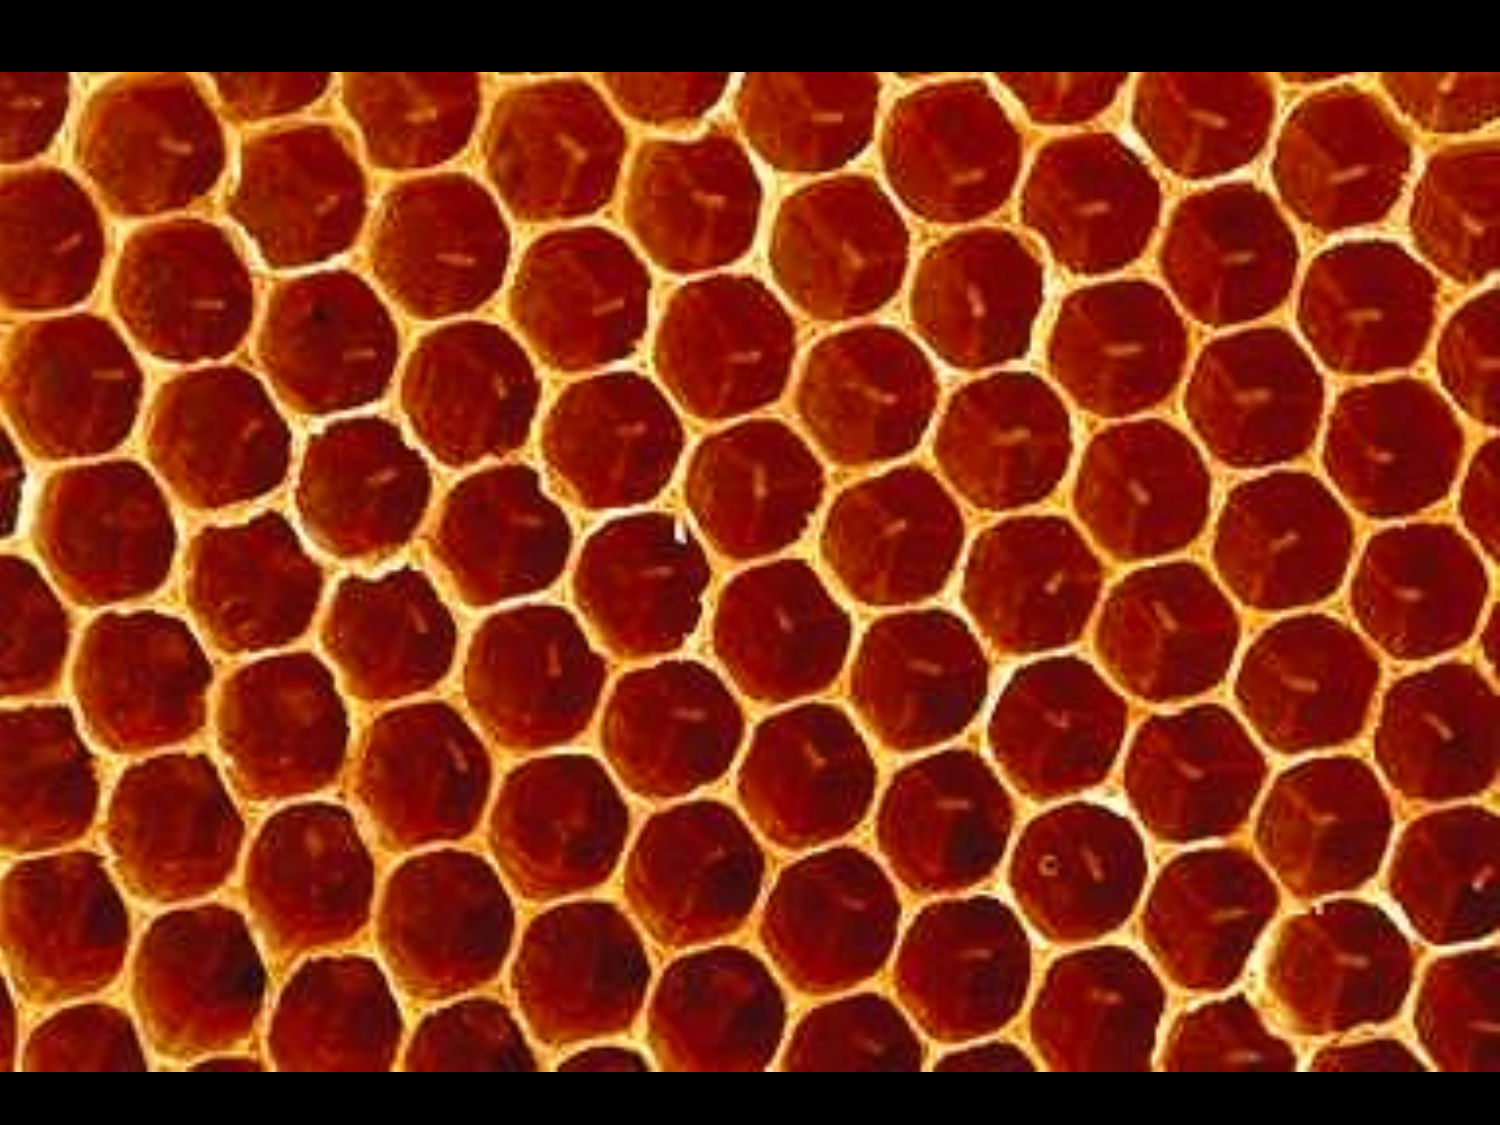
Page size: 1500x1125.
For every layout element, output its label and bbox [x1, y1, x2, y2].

picture [0, 72, 1500, 1072]
